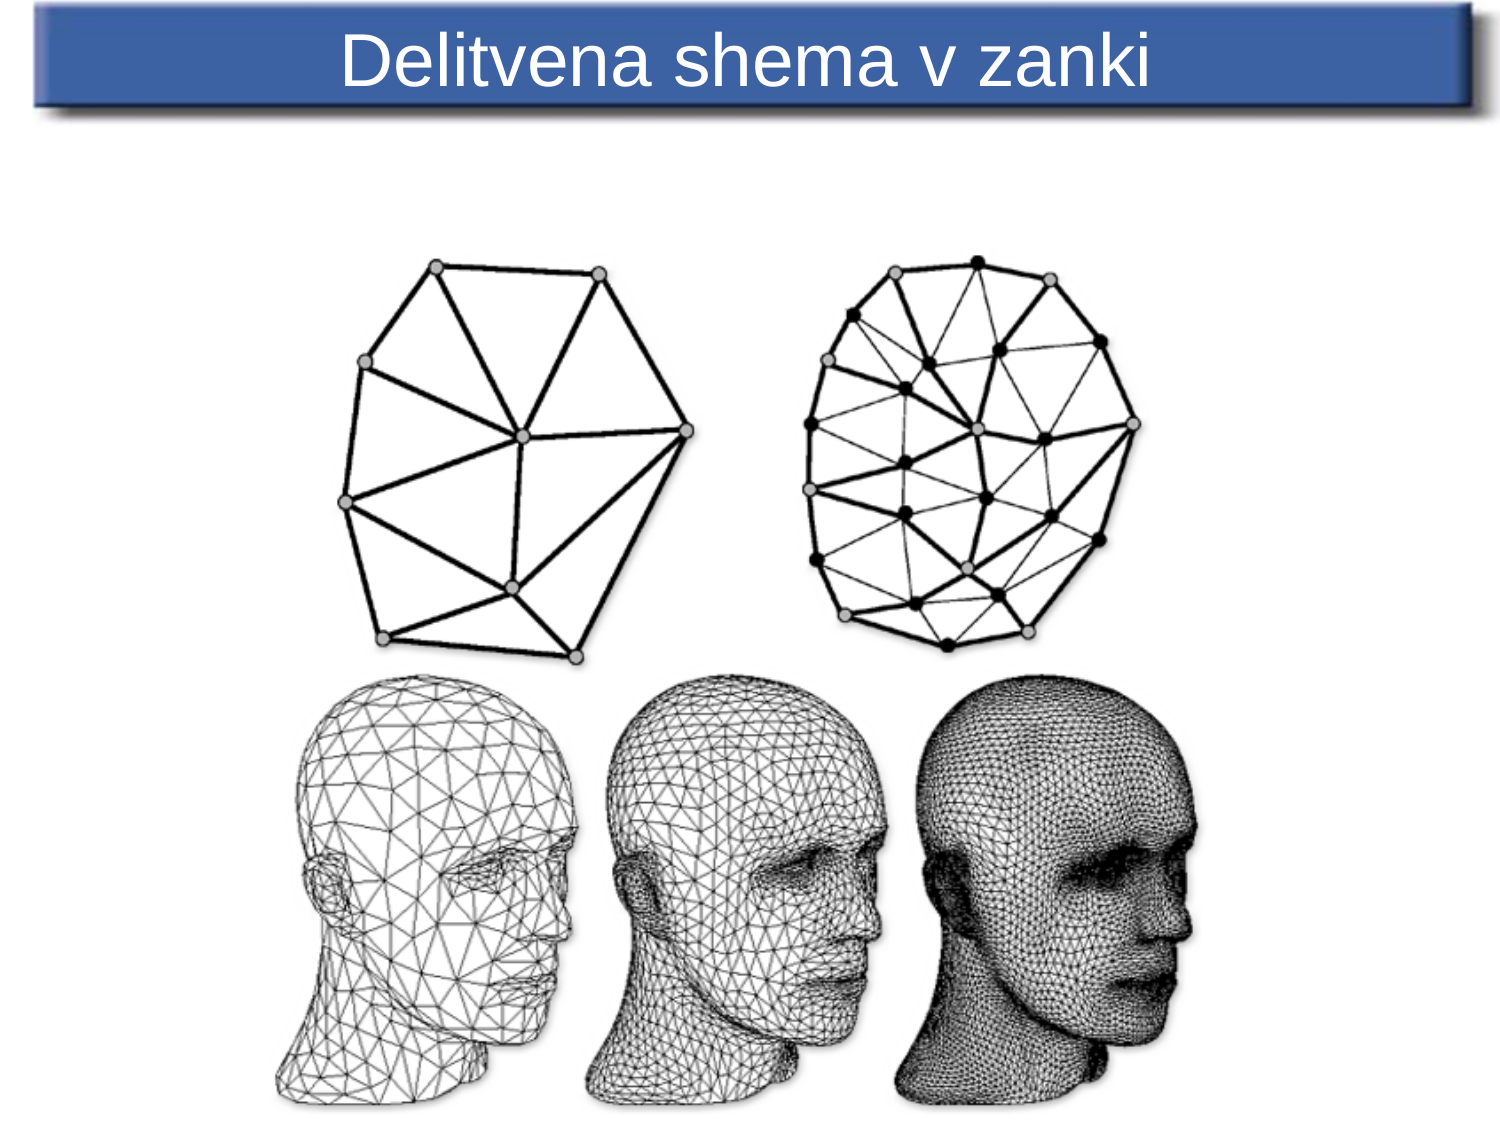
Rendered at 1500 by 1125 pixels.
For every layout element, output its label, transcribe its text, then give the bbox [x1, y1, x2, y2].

picture [32, 0, 1500, 127]
title Delitvena shema v zanki [0, 0, 1493, 114]
picture [249, 238, 1225, 1125]
